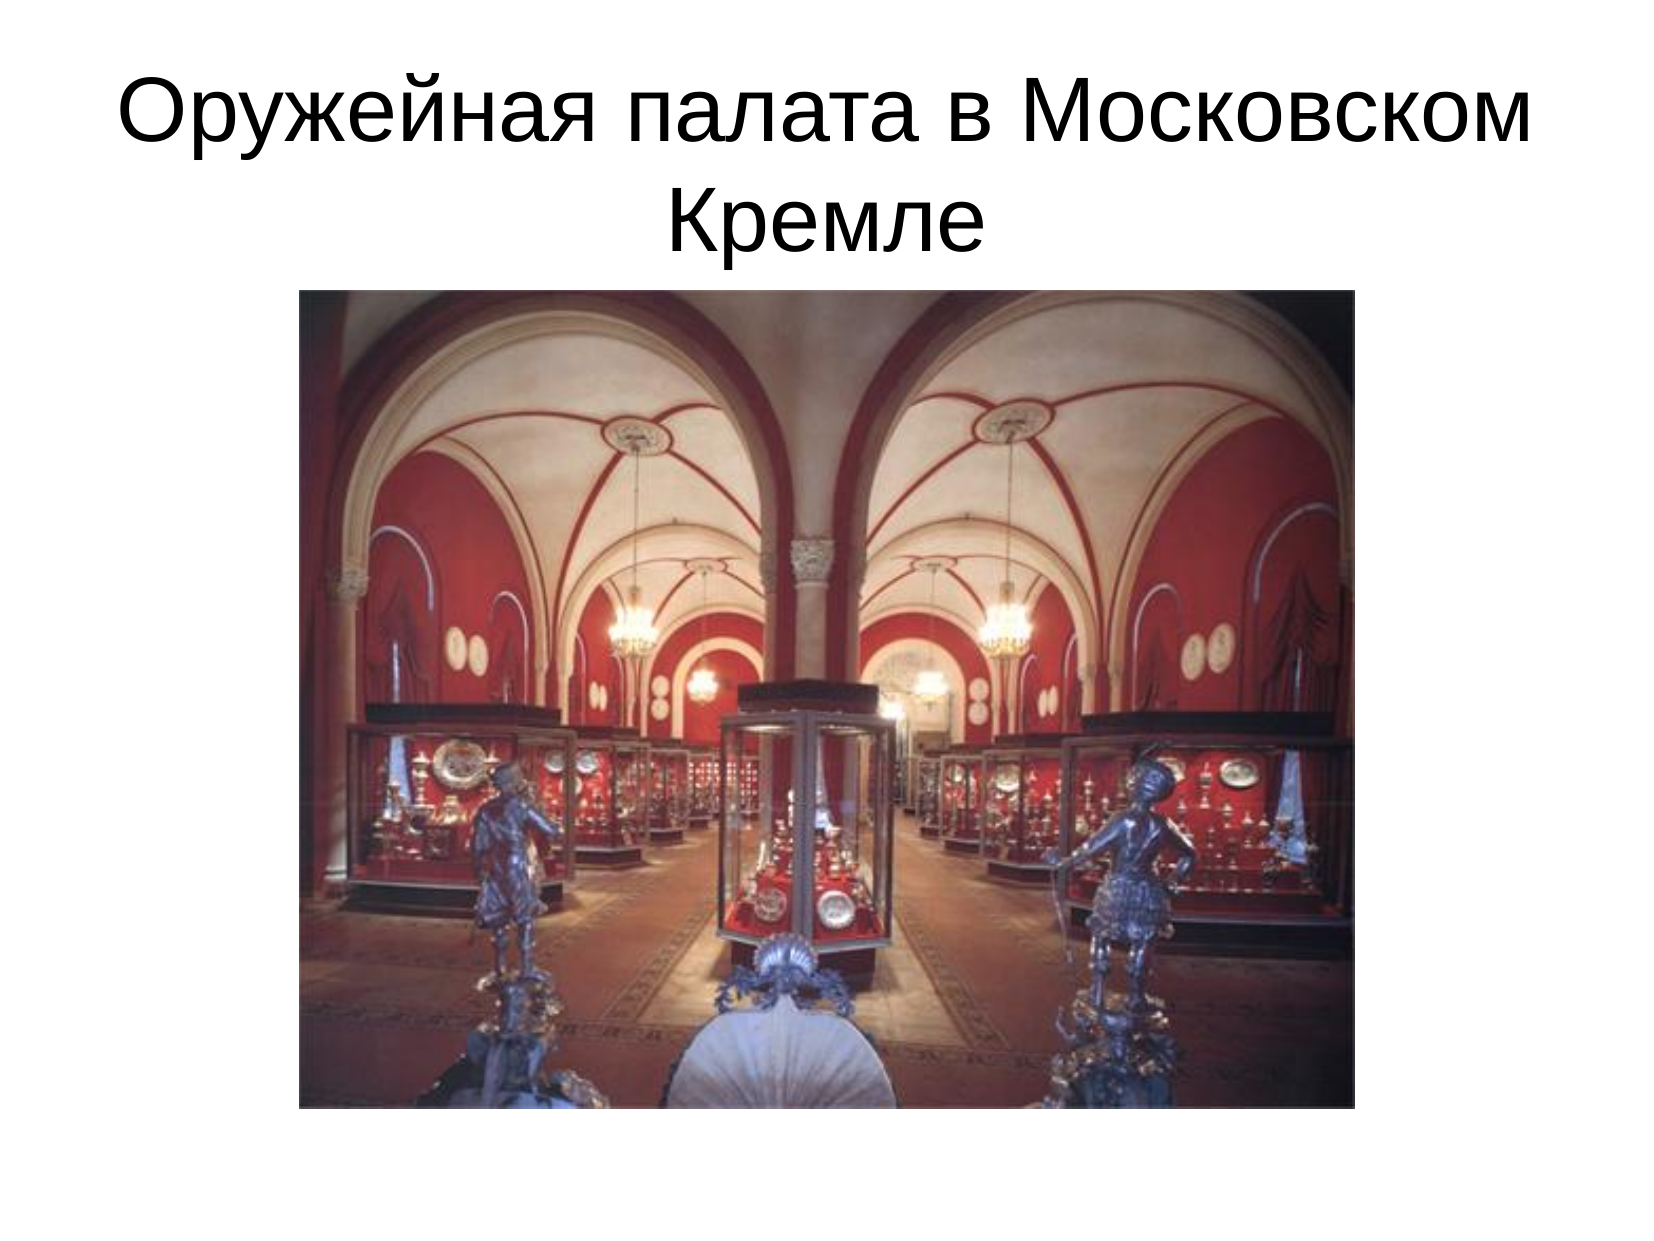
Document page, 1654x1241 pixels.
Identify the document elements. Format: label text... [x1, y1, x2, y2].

picture [299, 290, 1355, 1109]
title Оружейная палата в Московском Кремле [82, 49, 1571, 257]
